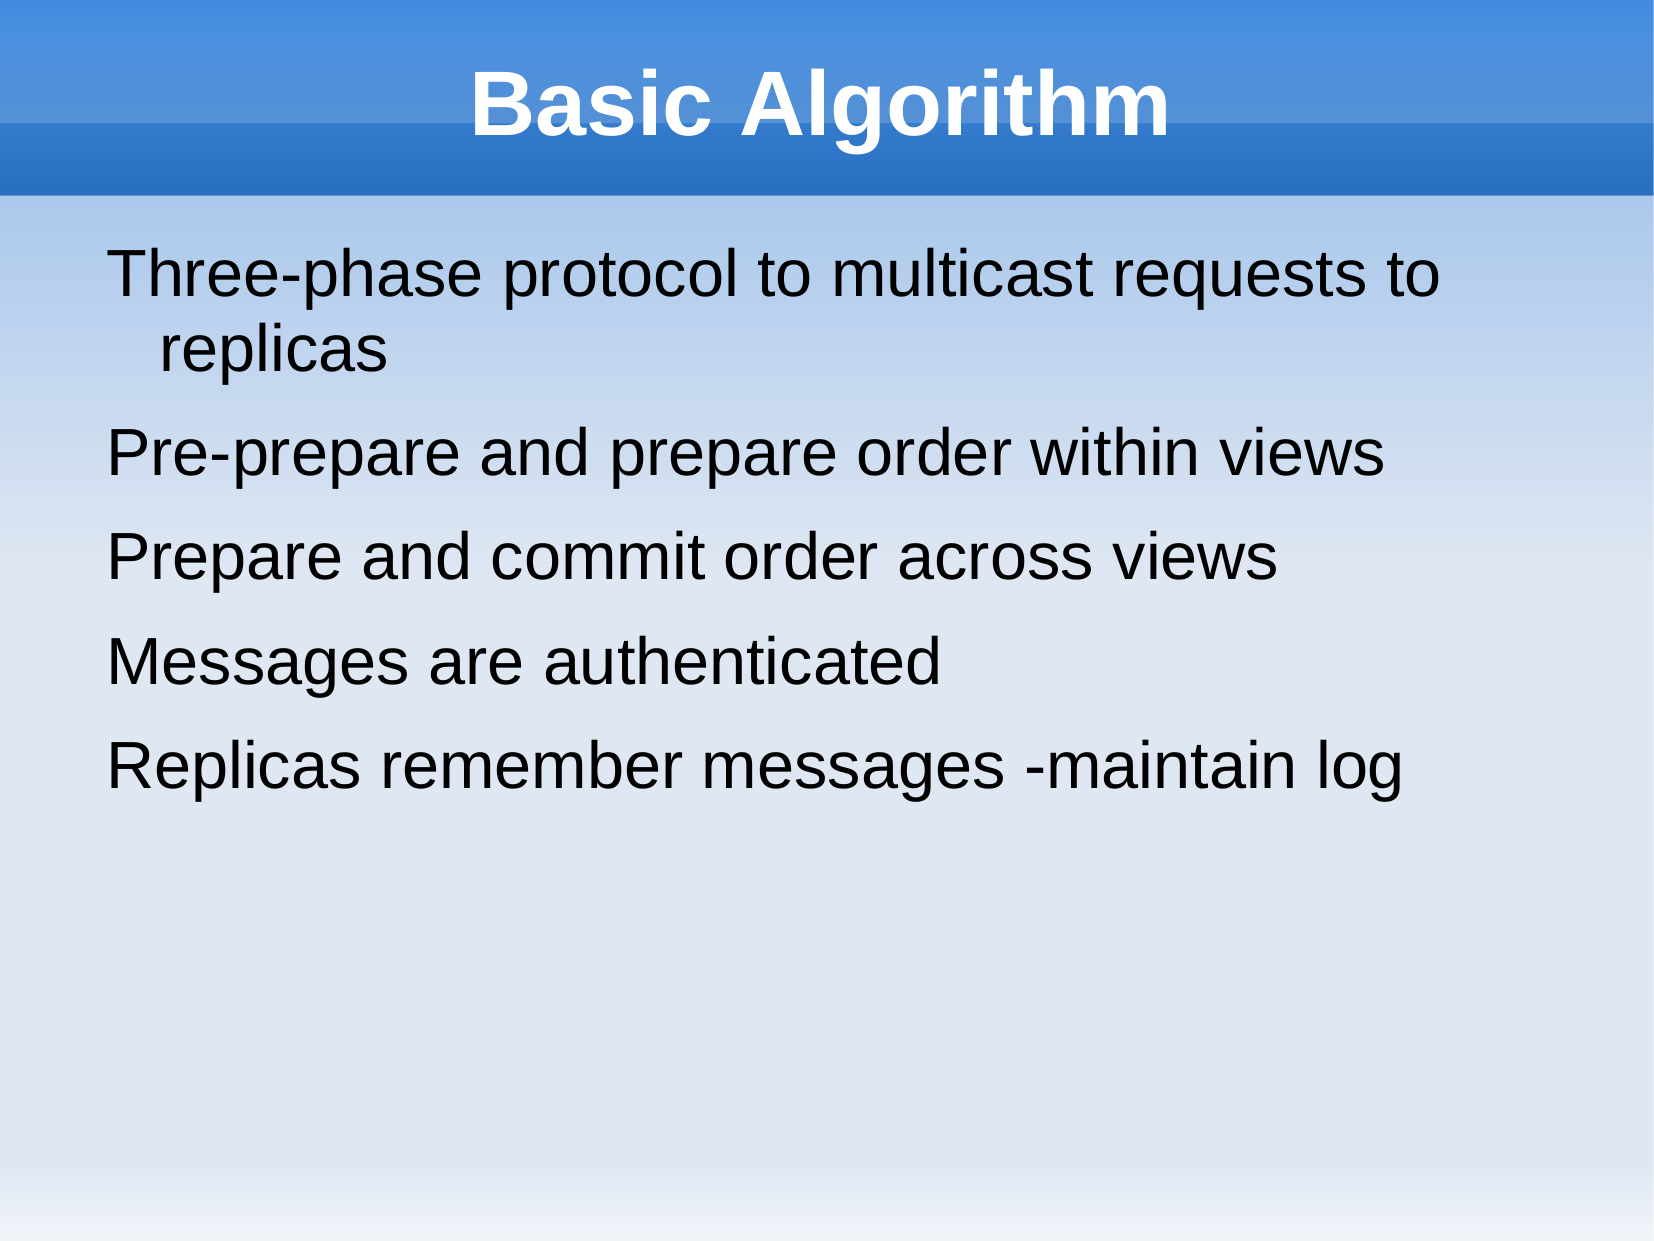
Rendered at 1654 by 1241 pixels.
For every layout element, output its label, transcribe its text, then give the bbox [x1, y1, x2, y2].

list Three-phase protocol to multicast requests to replicas Pre-prepare and prepare order within views Prepare and commit order across views Messages are authenticated Replicas remember messages -maintain log [88, 236, 1577, 1093]
picture [0, 0, 1654, 1241]
title Basic Algorithm [76, 7, 1565, 200]
